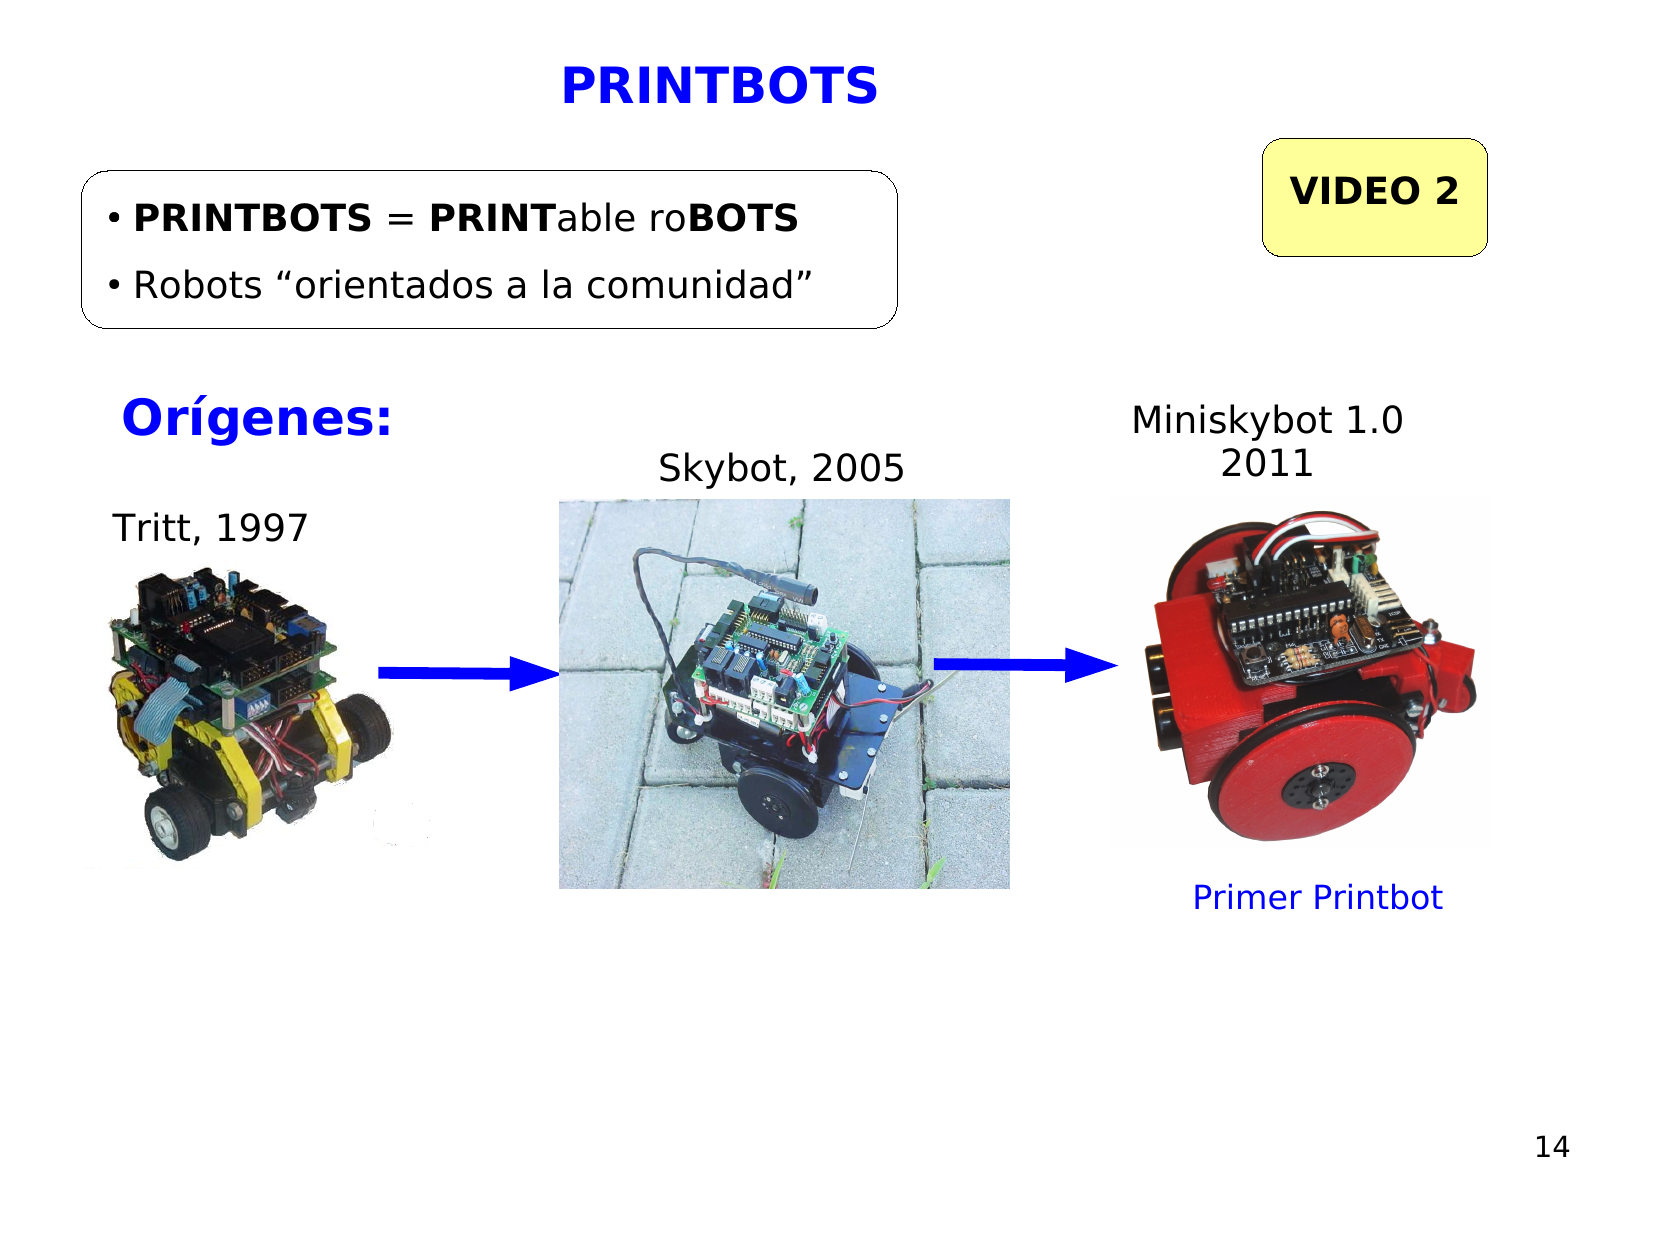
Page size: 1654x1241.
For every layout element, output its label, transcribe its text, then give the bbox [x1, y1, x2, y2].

text_box VIDEO 2 [1261, 162, 1481, 226]
text_box [92, 138, 1488, 267]
text_box Orígenes: [106, 381, 451, 455]
picture [559, 499, 1010, 889]
text_box PRINTBOTS = PRINTable roBOTS Robots “orientados a la comunidad” [92, 267, 1265, 315]
picture [62, 562, 446, 869]
text_box Tritt, 1997 [84, 499, 338, 559]
picture [1110, 495, 1491, 848]
text_box Skybot, 2005 [630, 439, 924, 499]
text_box Miniskybot 1.0 2011 [1116, 391, 1462, 494]
text_box PRINTBOTS [545, 49, 1148, 123]
text_box Primer Printbot [1177, 871, 1521, 931]
